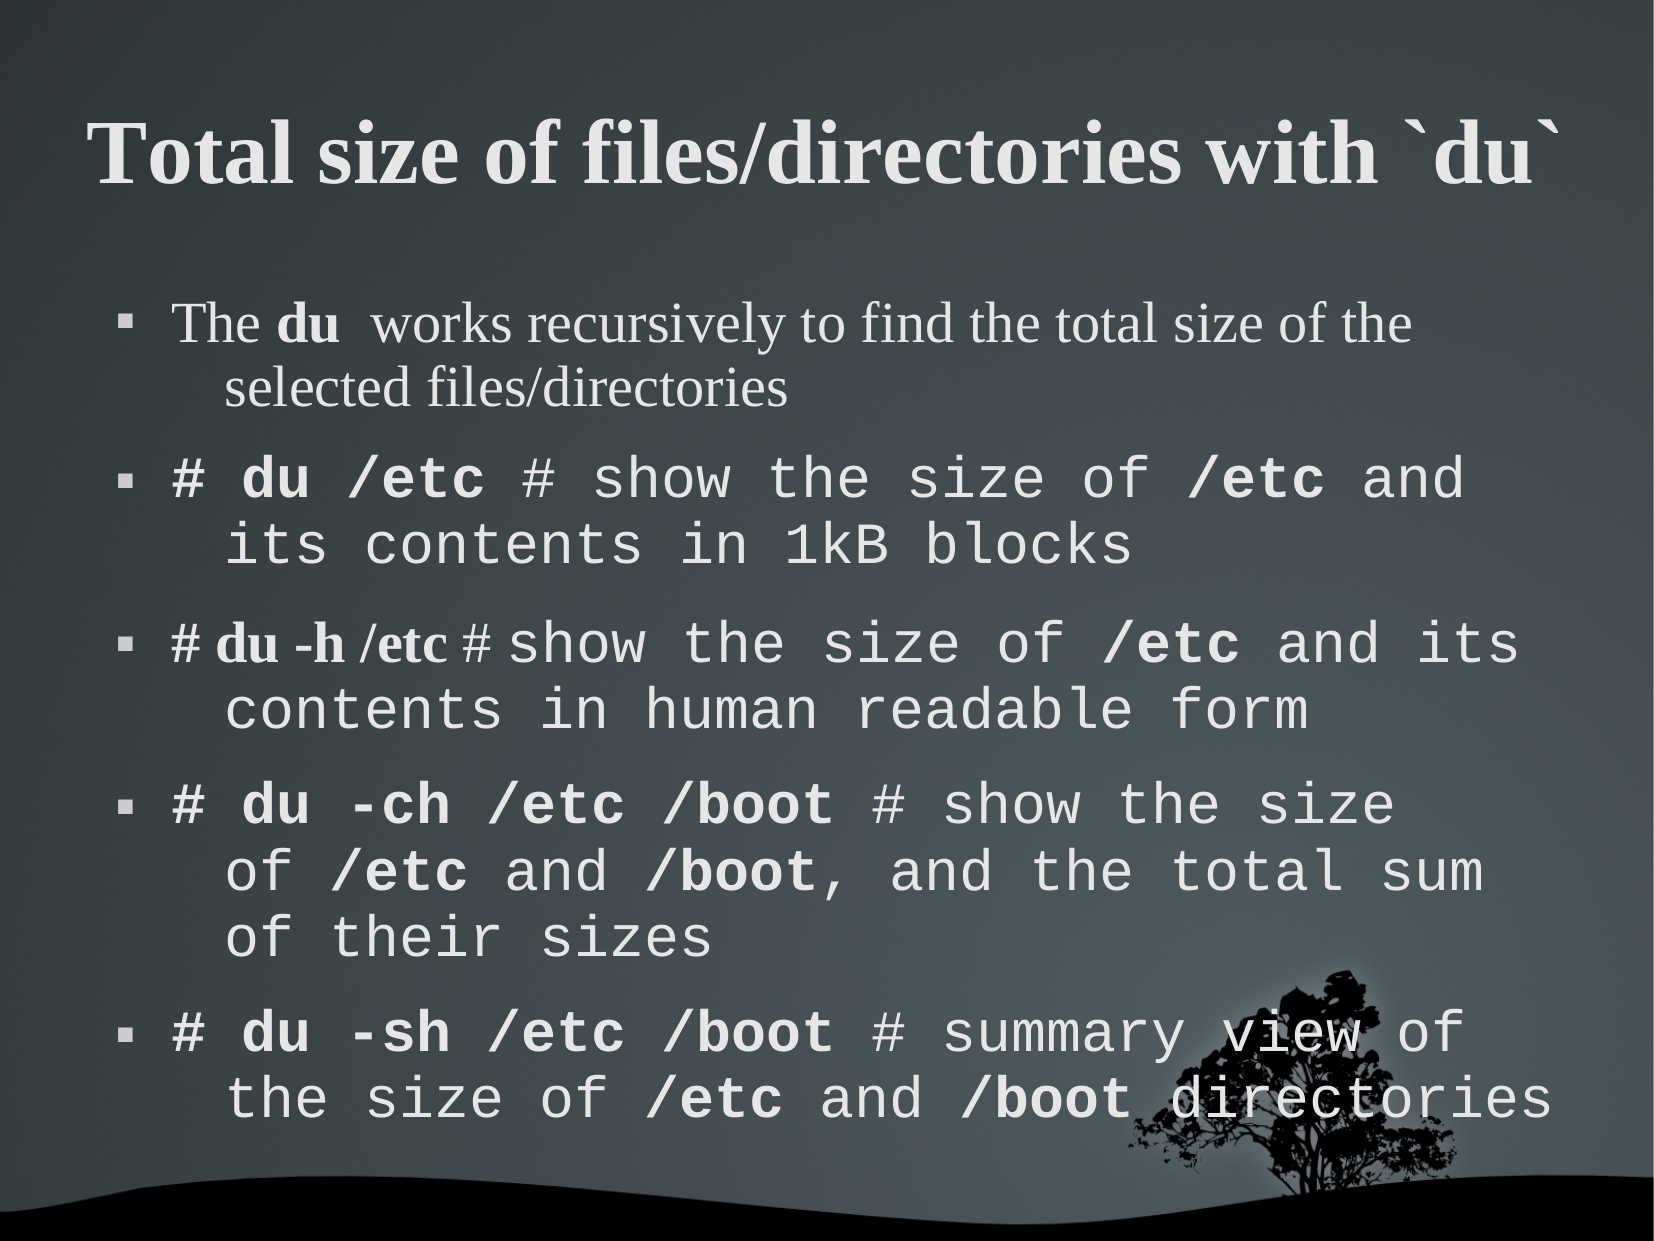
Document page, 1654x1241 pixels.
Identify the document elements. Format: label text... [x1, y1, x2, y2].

picture [0, 0, 1654, 1241]
title Total size of files/directories with `du` [82, 33, 1571, 273]
list The du works recursively to find the total size of the selected files/directories # du /etc # show the size of /etc and its contents in 1kB blocks # du -h /etc # show the size of /etc and its contents in human readable form # du -ch /etc /boot # show the size of /etc and /boot, and the total sum of their sizes # du -sh /etc /boot # summary view of the size of /etc and /boot directories [82, 290, 1571, 1182]
